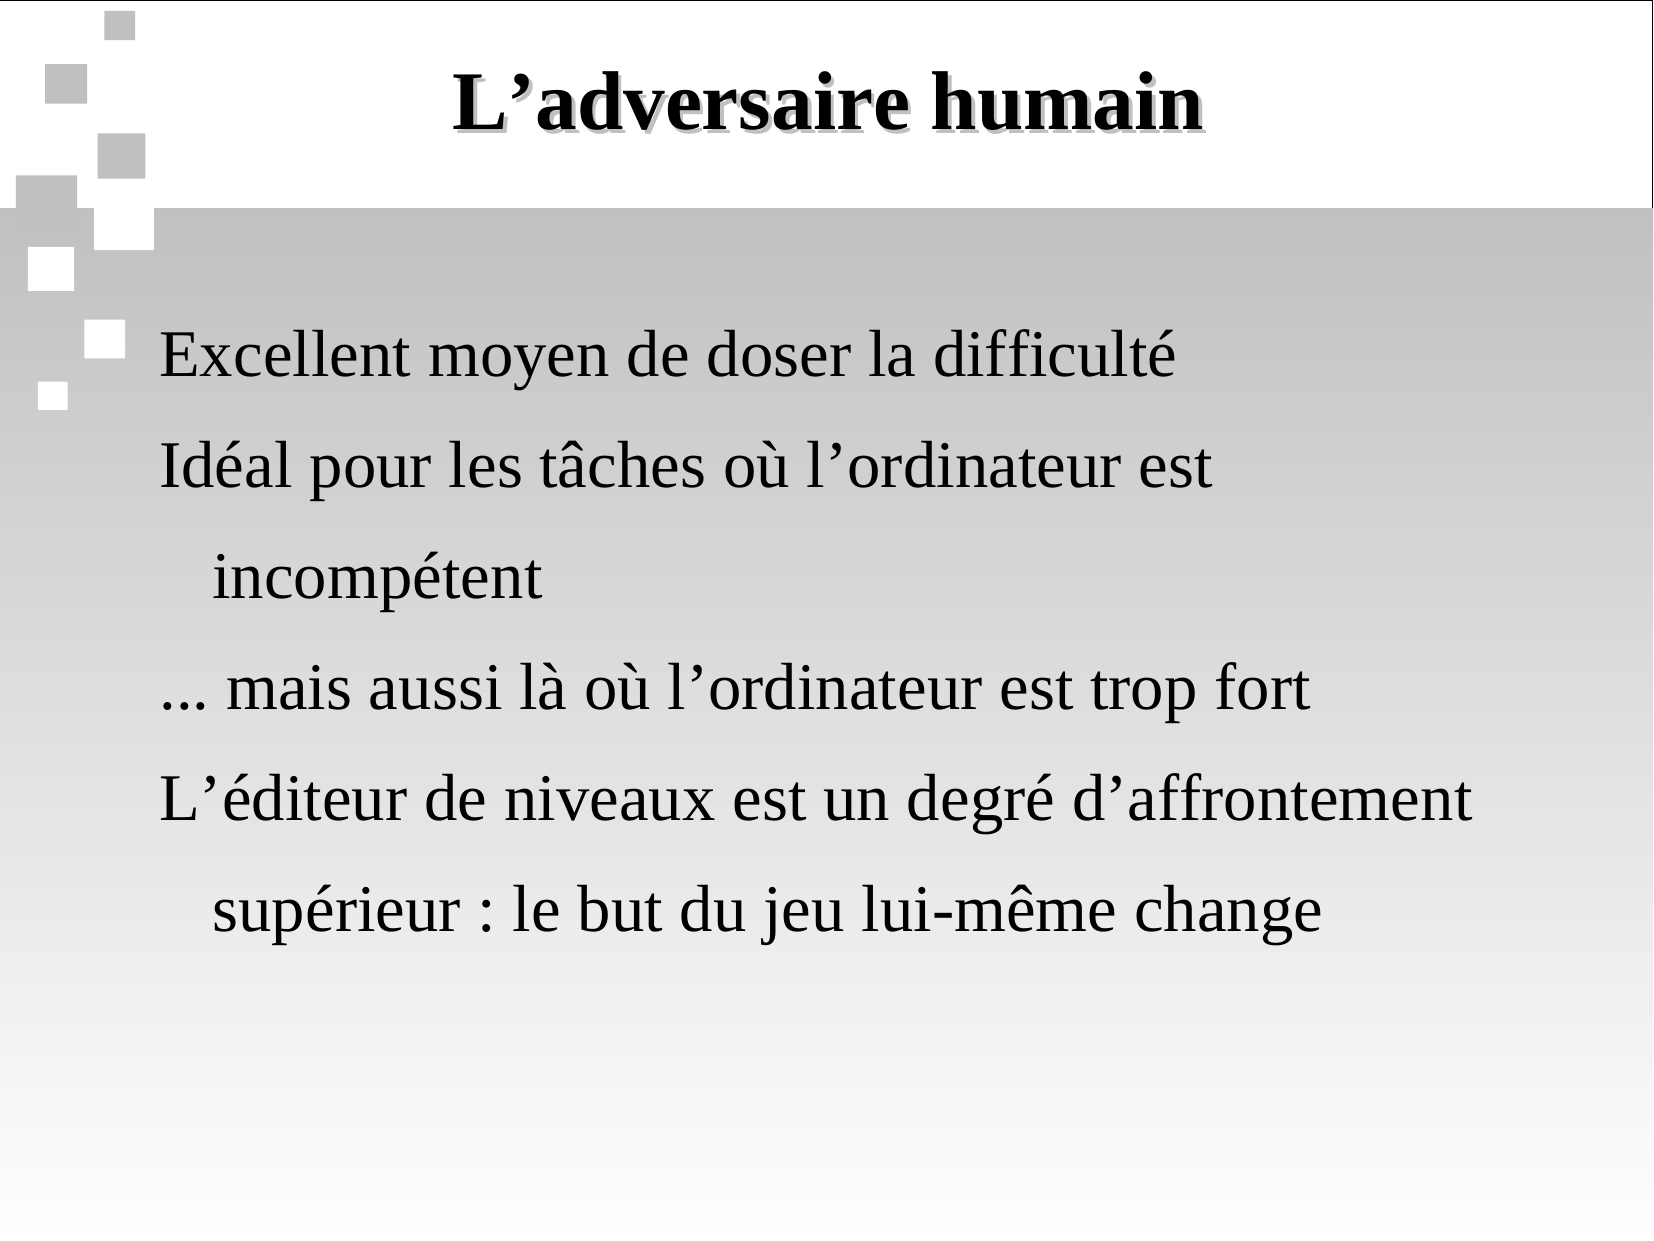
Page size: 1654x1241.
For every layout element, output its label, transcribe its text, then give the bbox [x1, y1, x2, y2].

title L’adversaire humain [90, 0, 1567, 204]
list Excellent moyen de doser la difficulté Idéal pour les tâches où l’ordinateur est incompétent ... mais aussi là où l’ordinateur est trop fort L’éditeur de niveaux est un degré d’affrontement supérieur : le but du jeu lui-même change [141, 279, 1532, 1183]
